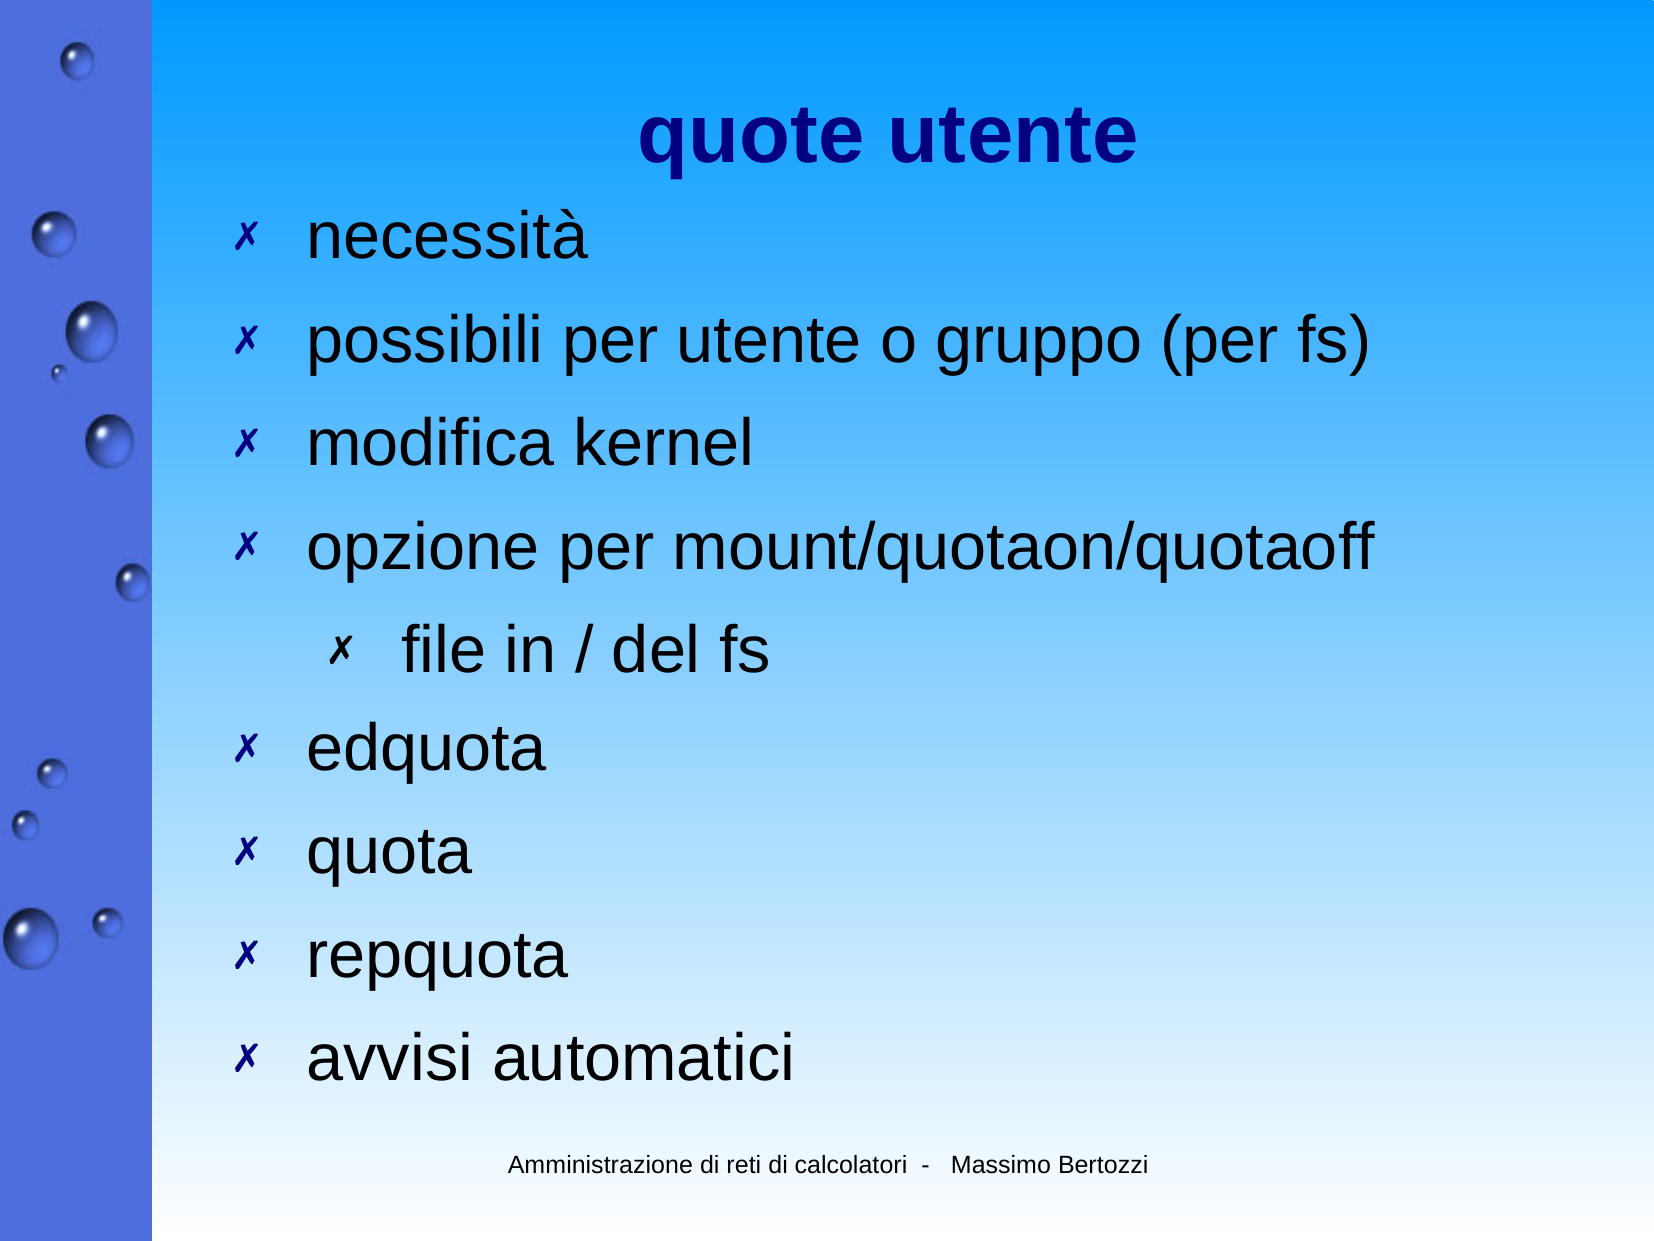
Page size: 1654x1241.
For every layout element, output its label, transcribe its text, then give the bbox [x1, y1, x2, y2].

list necessità possibili per utente o gruppo (per fs) modifica kernel opzione per mount/quotaon/quotaoff file in / del fs edquota quota repquota avvisi automatici [212, 198, 1625, 1123]
title quote utente [182, 29, 1595, 237]
picture [0, 0, 152, 1241]
